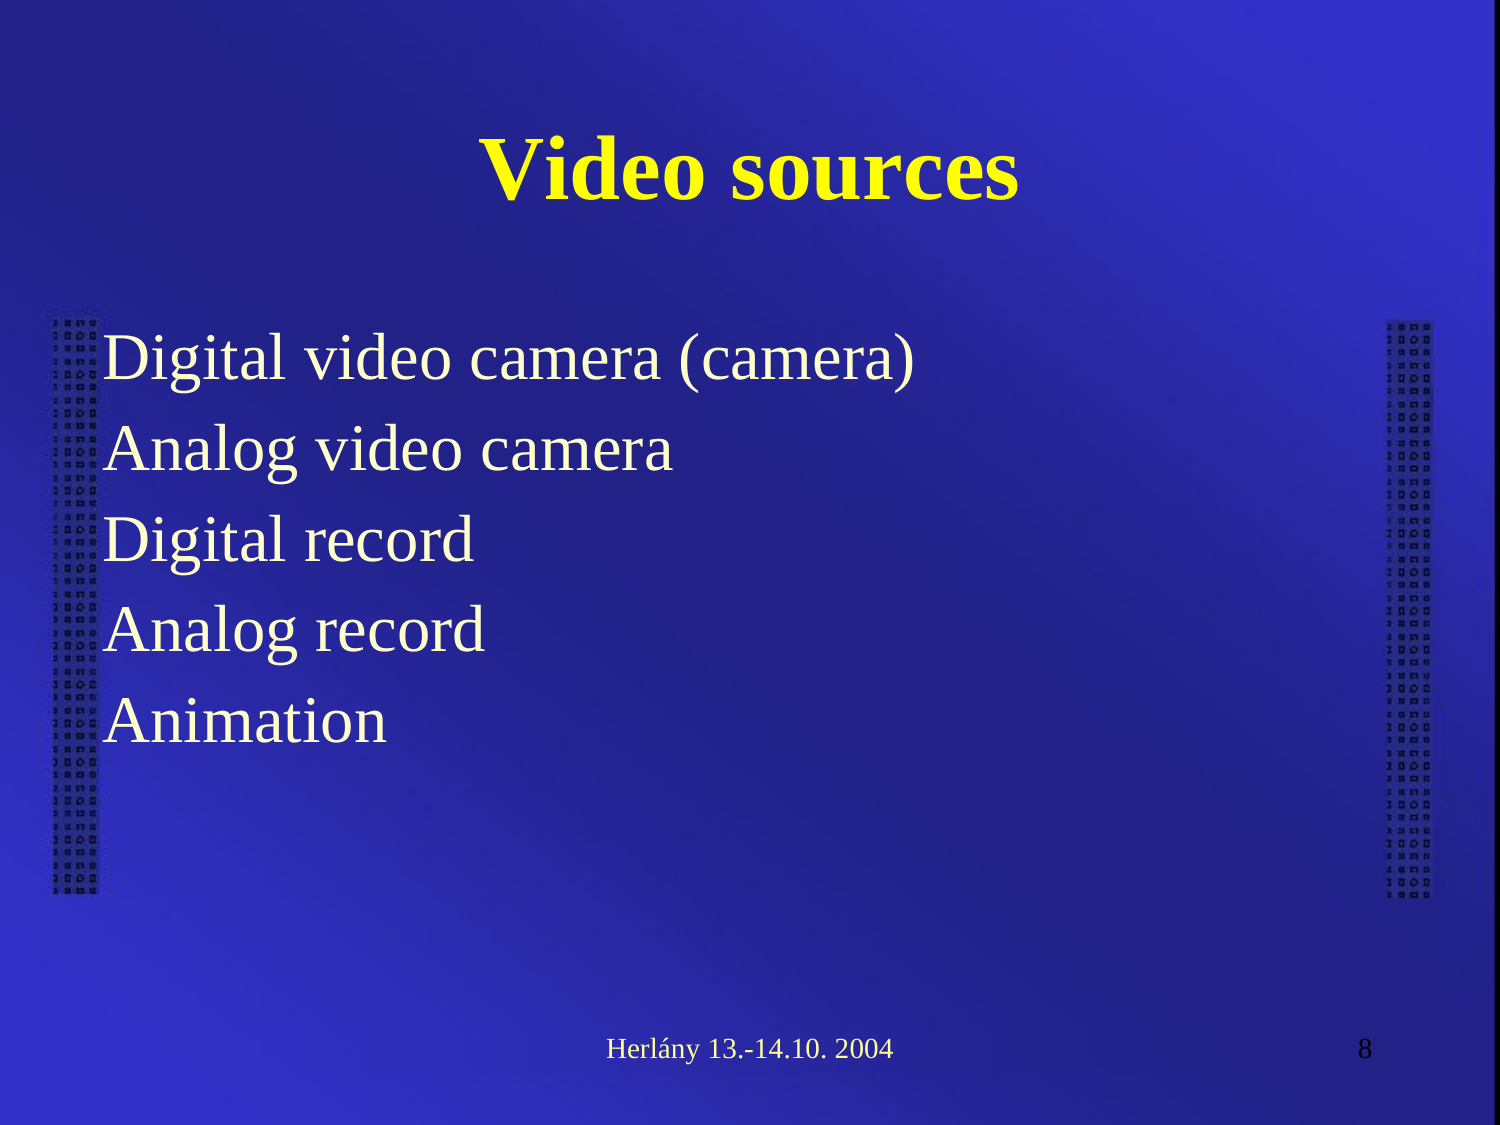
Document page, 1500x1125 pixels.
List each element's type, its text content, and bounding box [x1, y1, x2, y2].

title Video sources [112, 74, 1388, 263]
list Digital video camera (camera) Analog video camera Digital record Analog record Animation [87, 312, 1438, 988]
text_box Herlány 13.-14.10. 2004 [512, 1024, 988, 1073]
picture [0, 0, 1500, 1125]
text_box 15 [1074, 1024, 1388, 1073]
